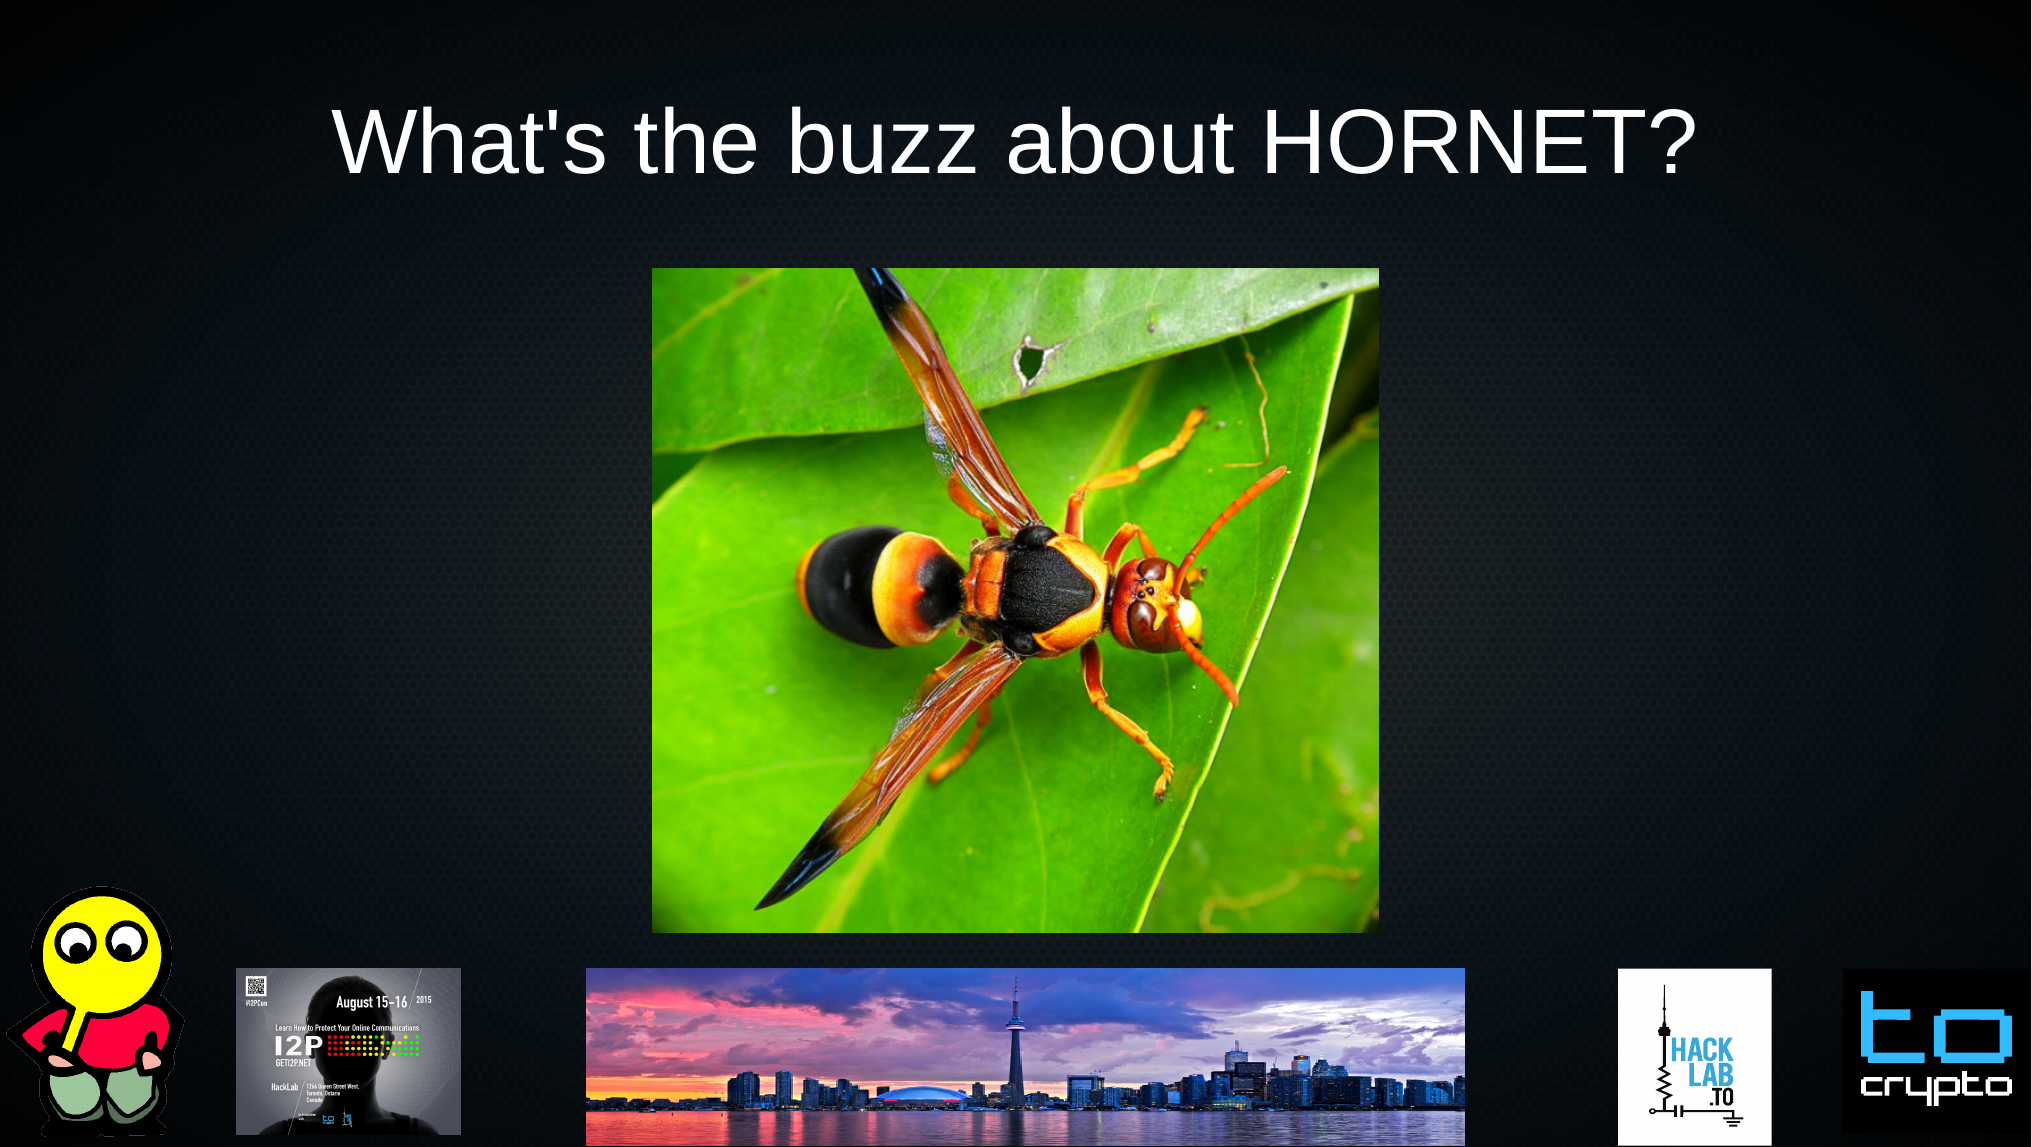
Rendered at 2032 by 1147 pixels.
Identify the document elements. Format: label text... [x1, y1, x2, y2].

title What's the buzz about HORNET? [101, 45, 1930, 237]
picture [0, 0, 2032, 1147]
